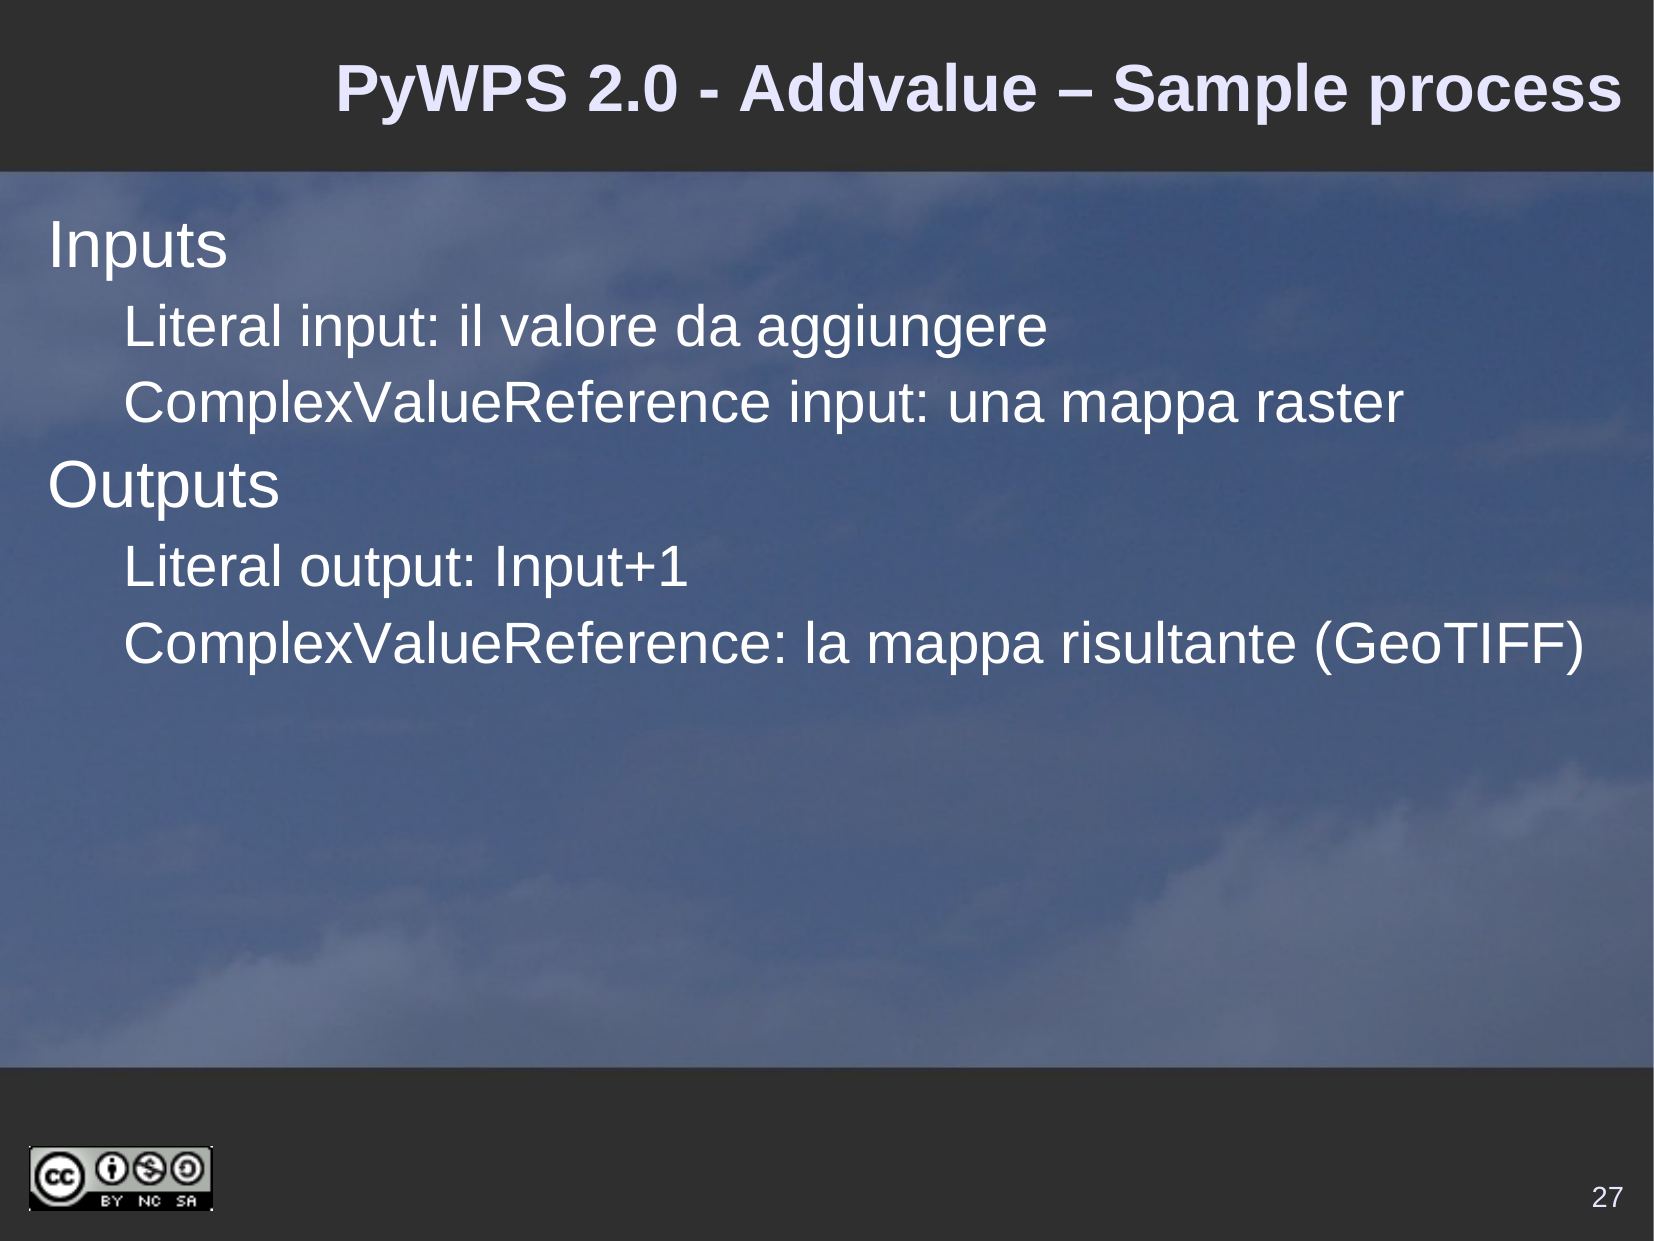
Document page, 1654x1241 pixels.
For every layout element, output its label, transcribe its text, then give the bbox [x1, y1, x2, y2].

list Inputs Literal input: il valore da aggiungere ComplexValueReference input: una mappa raster Outputs Literal output: Input+1 ComplexValueReference: la mappa risultante (GeoTIFF) [29, 206, 1625, 1034]
title PyWPS 2.0 - Addvalue – Sample process [29, 29, 1625, 148]
picture [0, 0, 1654, 1241]
